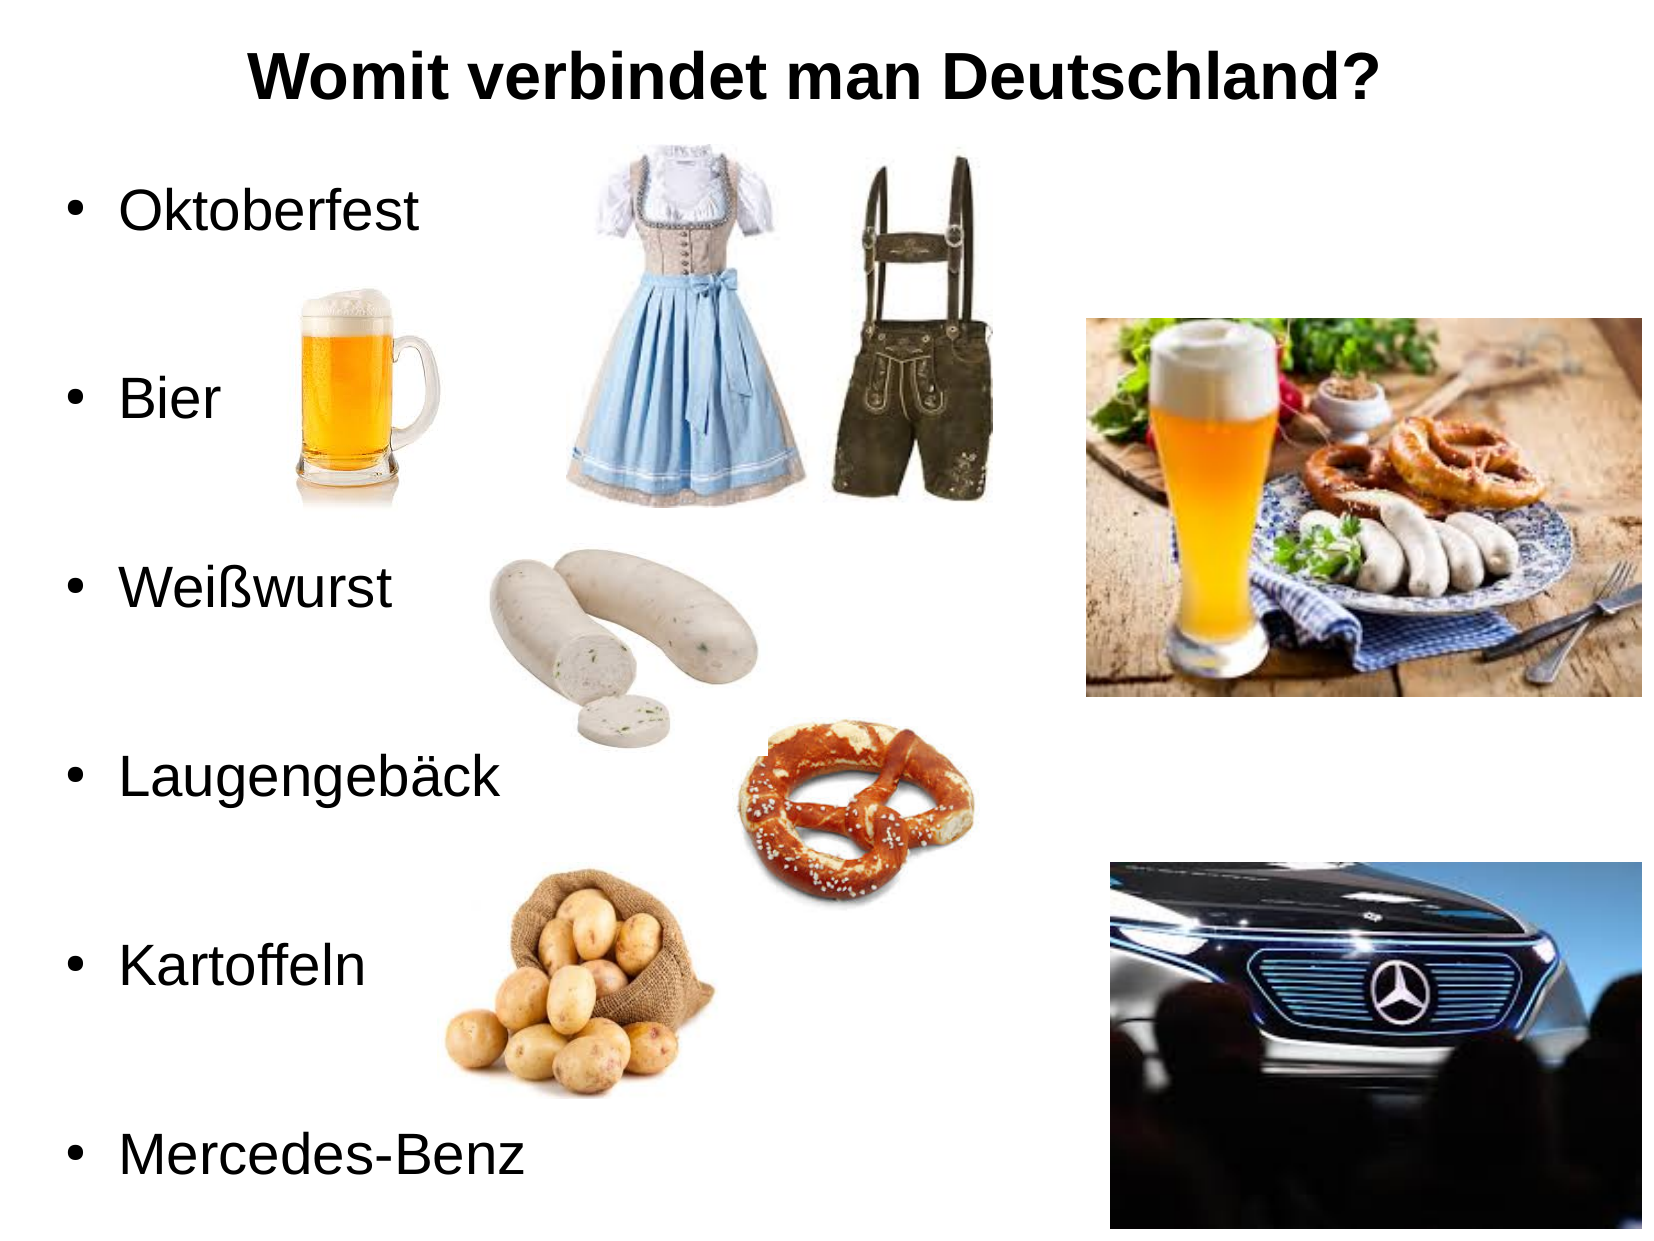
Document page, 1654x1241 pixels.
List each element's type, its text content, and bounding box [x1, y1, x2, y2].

picture [1110, 862, 1642, 1229]
picture [484, 543, 981, 922]
picture [1086, 318, 1642, 697]
picture [271, 271, 452, 520]
picture [437, 862, 721, 1099]
title Womit verbindet man Deutschland? [82, 0, 1548, 82]
list Oktoberfest Bier Weißwurst Laugengebäck Kartoffeln Mercedes-Benz [47, 82, 1548, 1241]
picture [566, 144, 993, 508]
